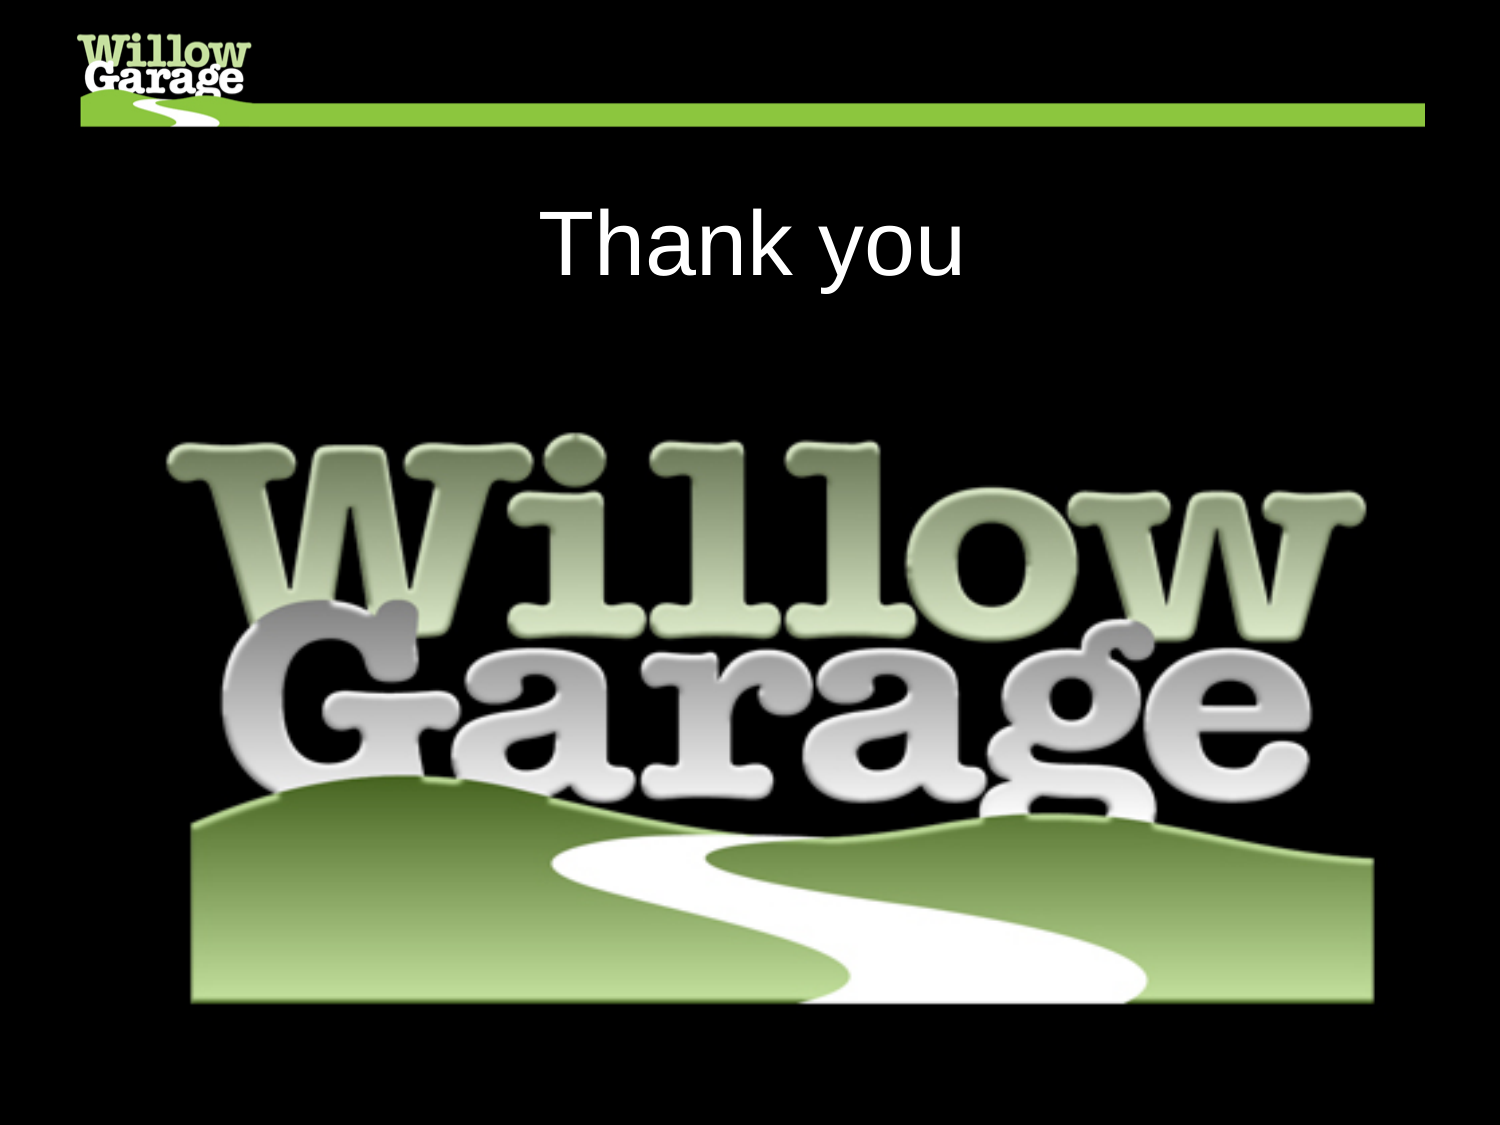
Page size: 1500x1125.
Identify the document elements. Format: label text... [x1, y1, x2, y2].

picture [50, 0, 1425, 153]
title Thank you [75, 144, 1426, 343]
picture [127, 412, 1426, 1051]
